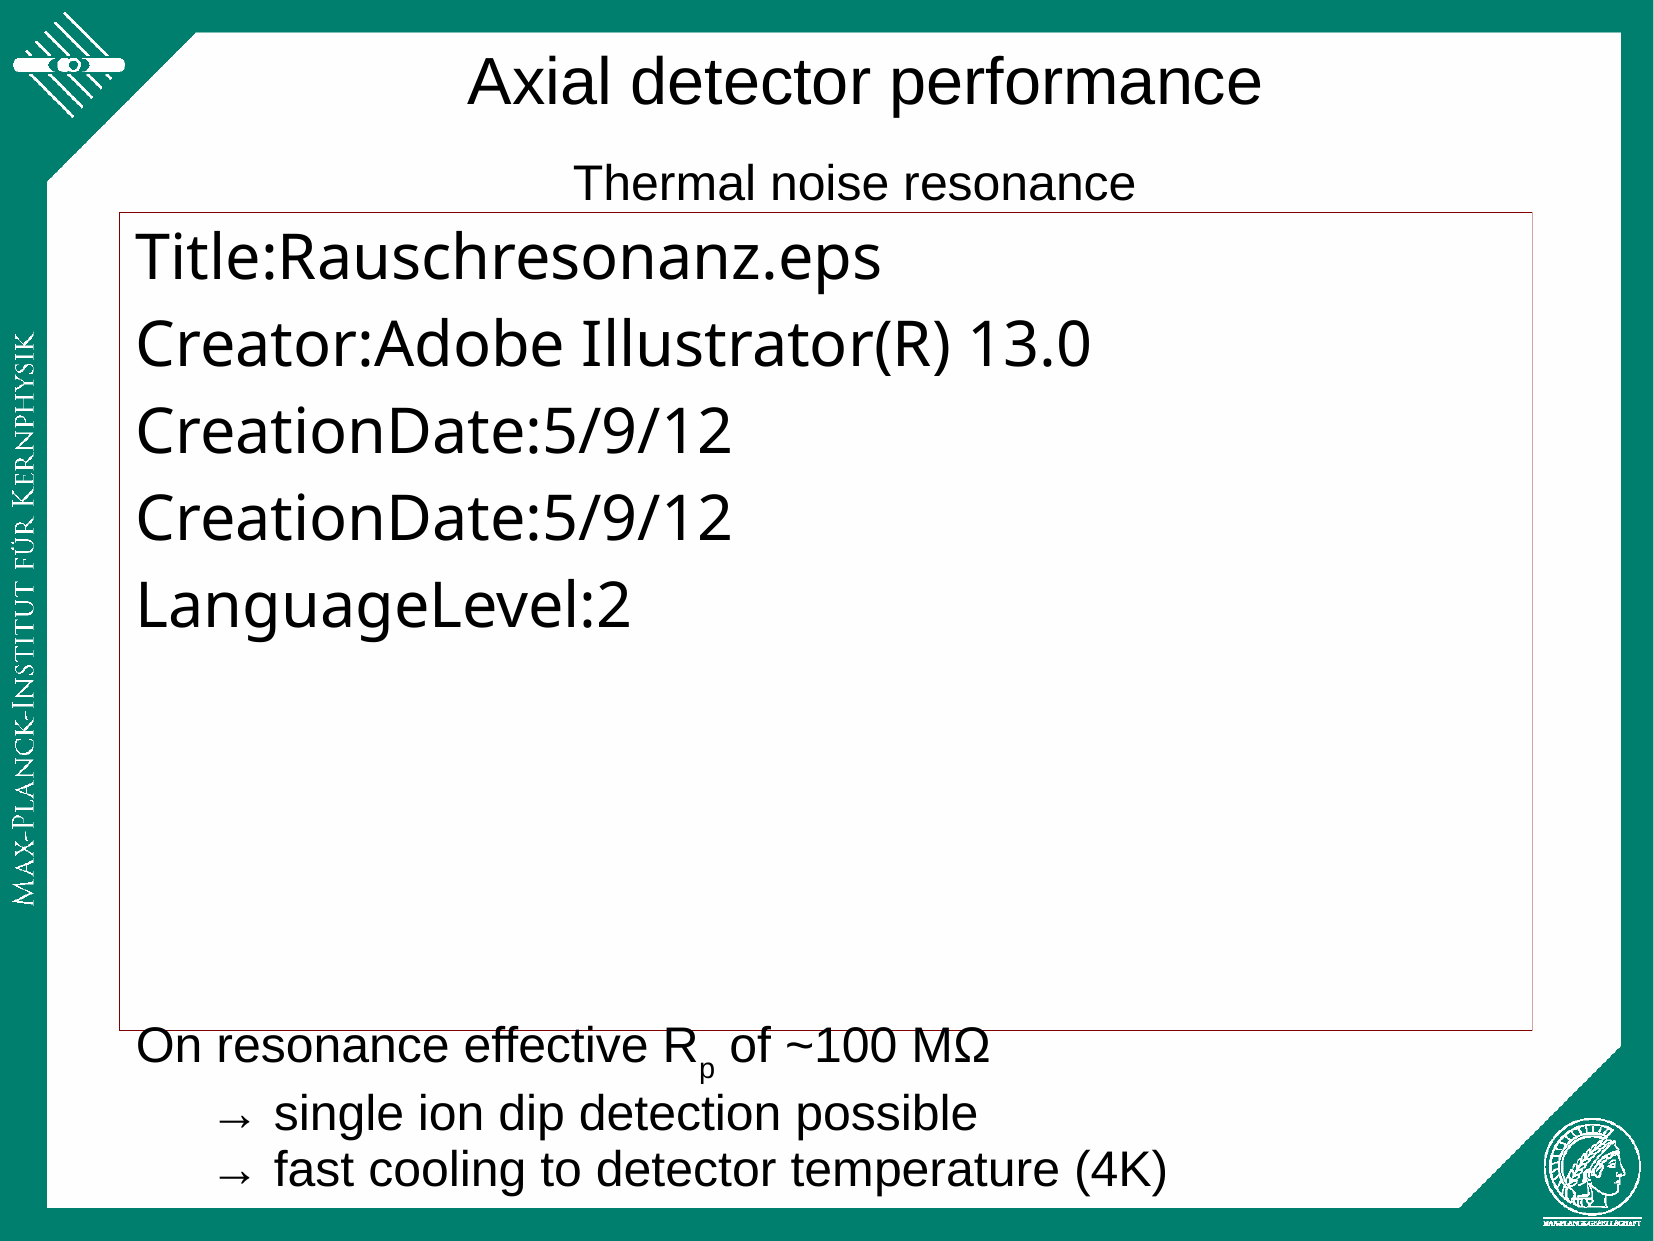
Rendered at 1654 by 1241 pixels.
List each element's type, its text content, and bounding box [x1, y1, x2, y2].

text_box Axial detector performance [177, 36, 1555, 126]
picture [0, 0, 1654, 1241]
text_box Thermal noise resonance [460, 147, 1250, 219]
text_box On resonance effective Rp of ~100 MΩ → single ion dip detection possible → fast cooling to detector temperature (4K) [121, 1009, 1300, 1205]
